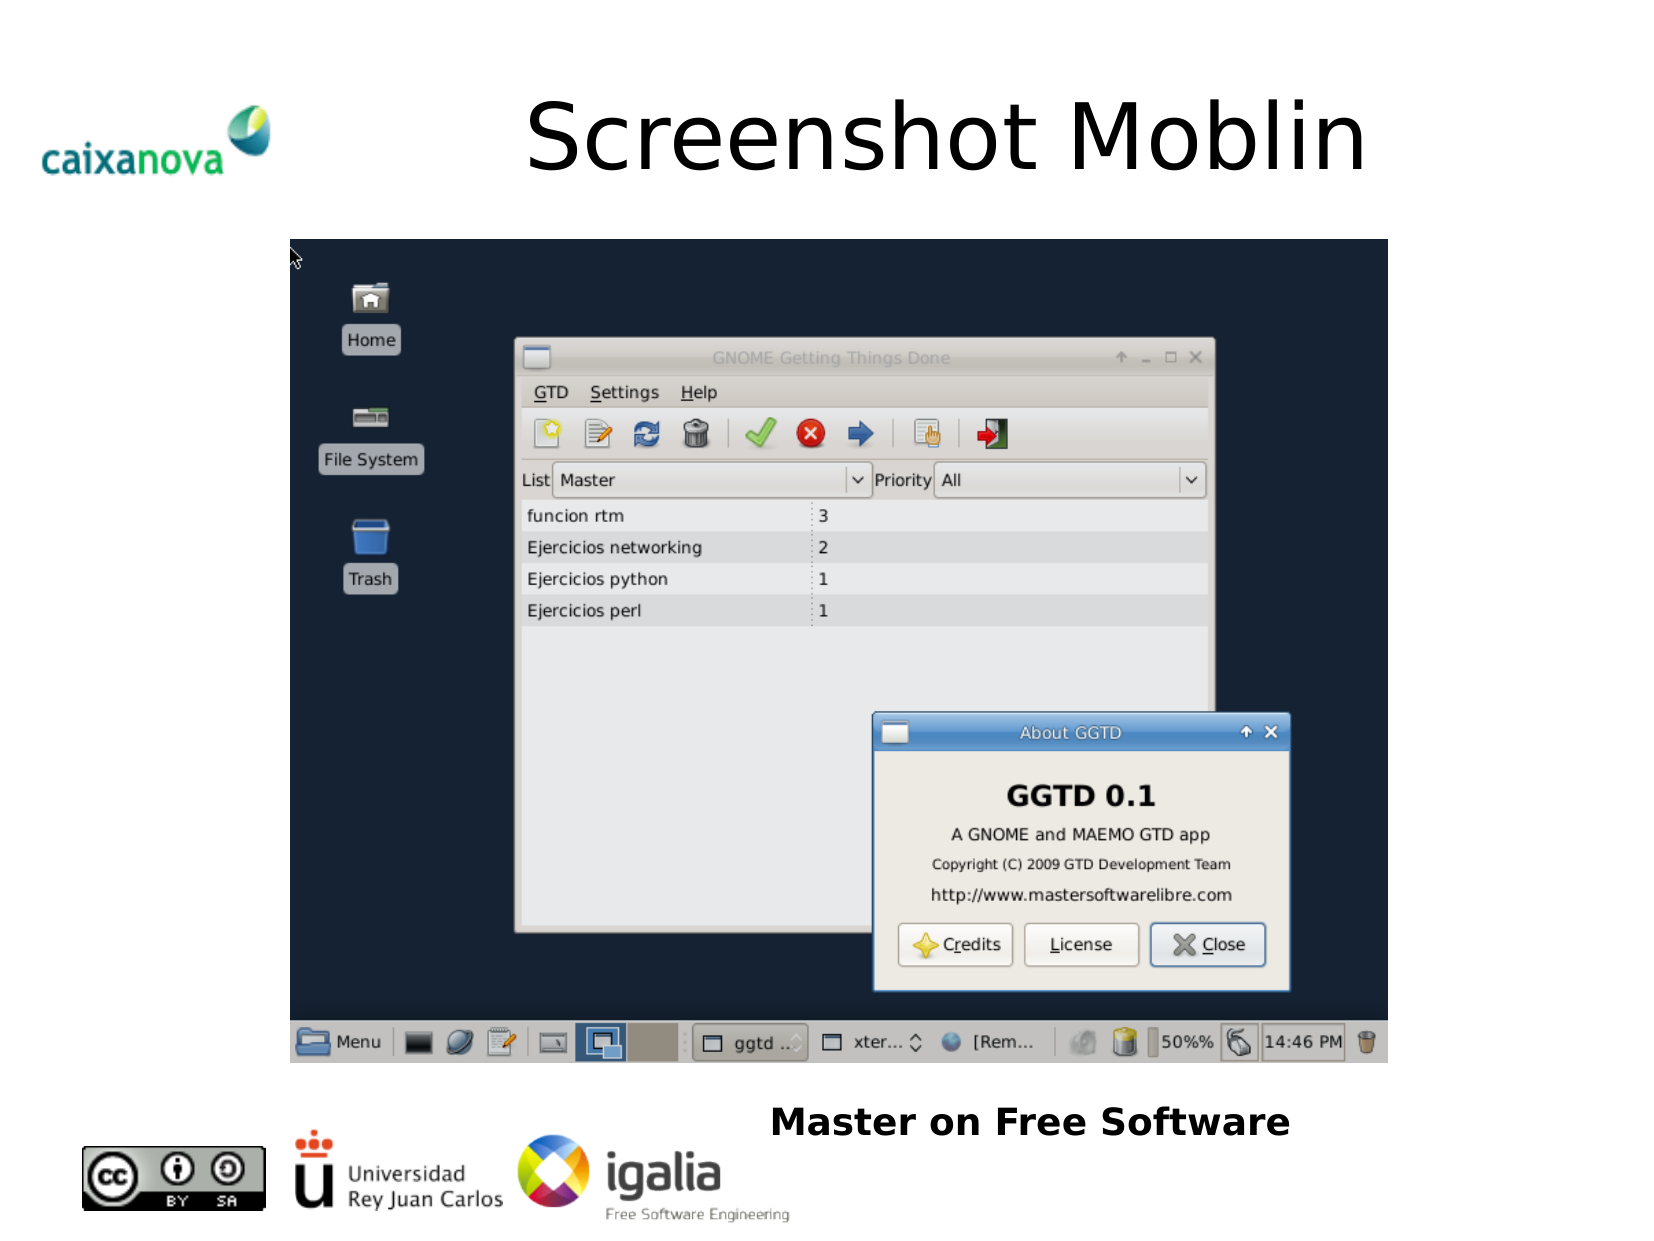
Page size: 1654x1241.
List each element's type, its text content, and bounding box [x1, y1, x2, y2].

picture [295, 1121, 811, 1235]
picture [290, 239, 1388, 1063]
picture [29, 73, 284, 207]
title Screenshot Moblin [295, 38, 1601, 237]
picture [82, 1146, 266, 1211]
